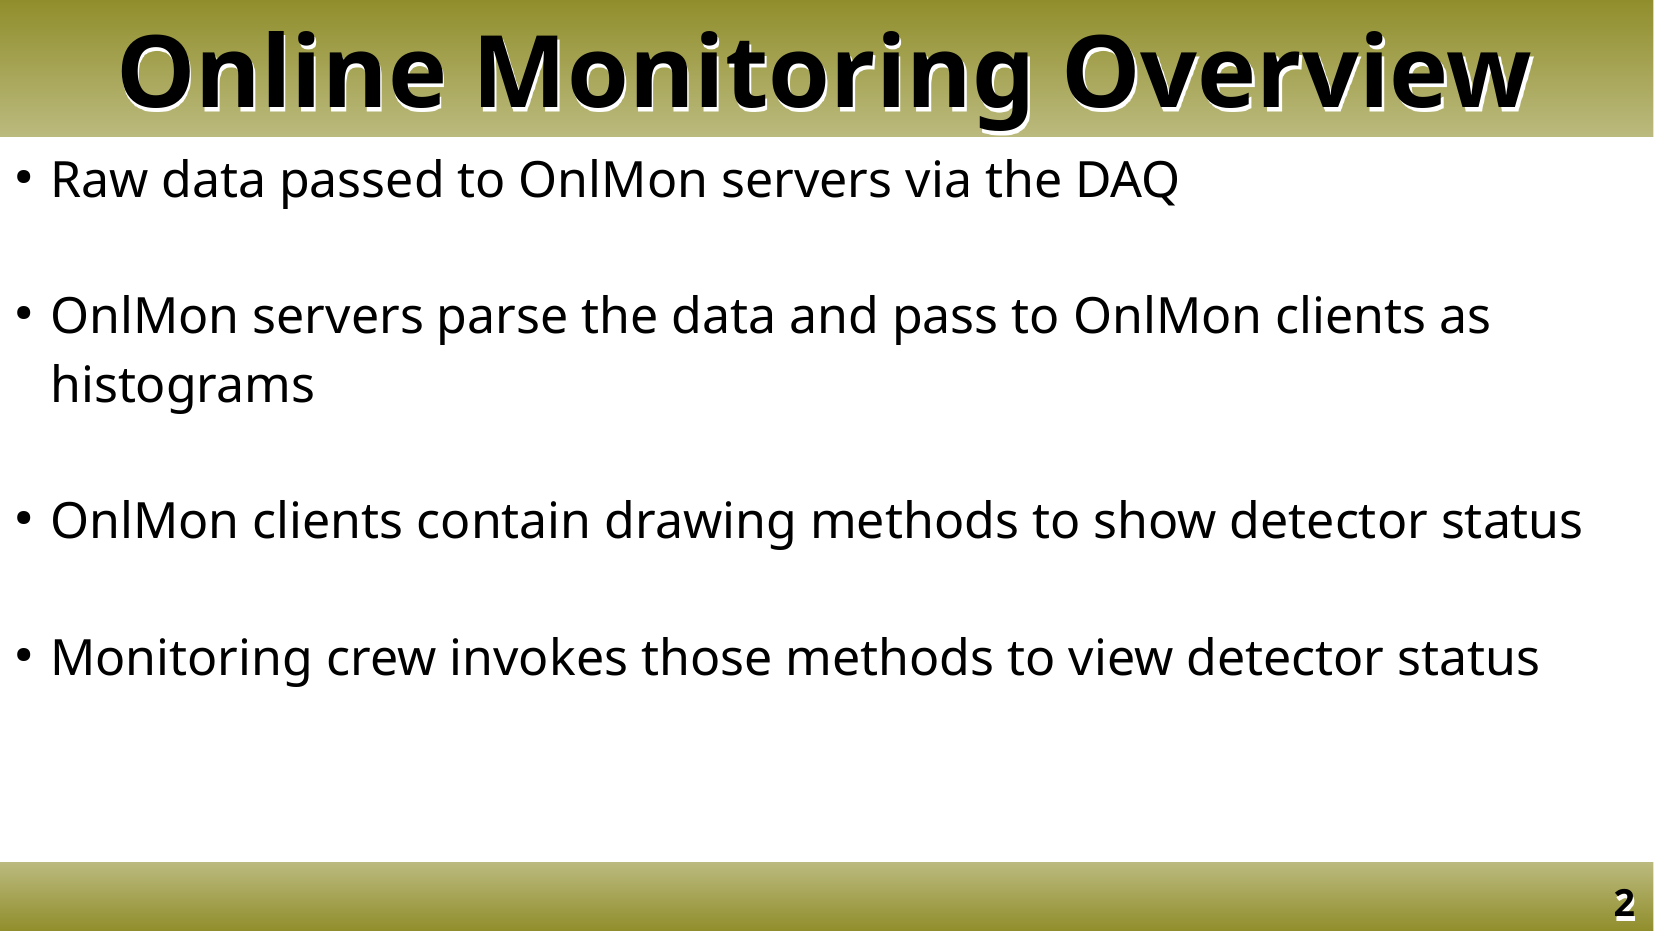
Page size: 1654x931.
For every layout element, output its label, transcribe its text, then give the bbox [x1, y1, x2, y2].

text_box 2 [825, 864, 1651, 931]
text_box Raw data passed to OnlMon servers via the DAQ OnlMon servers parse the data and pass to OnlMon clients as histograms OnlMon clients contain drawing methods to show detector status Monitoring crew invokes those methods to view detector status [0, 136, 1654, 862]
text_box Online Monitoring Overview [0, 0, 1651, 136]
text_box [0, 862, 1654, 931]
